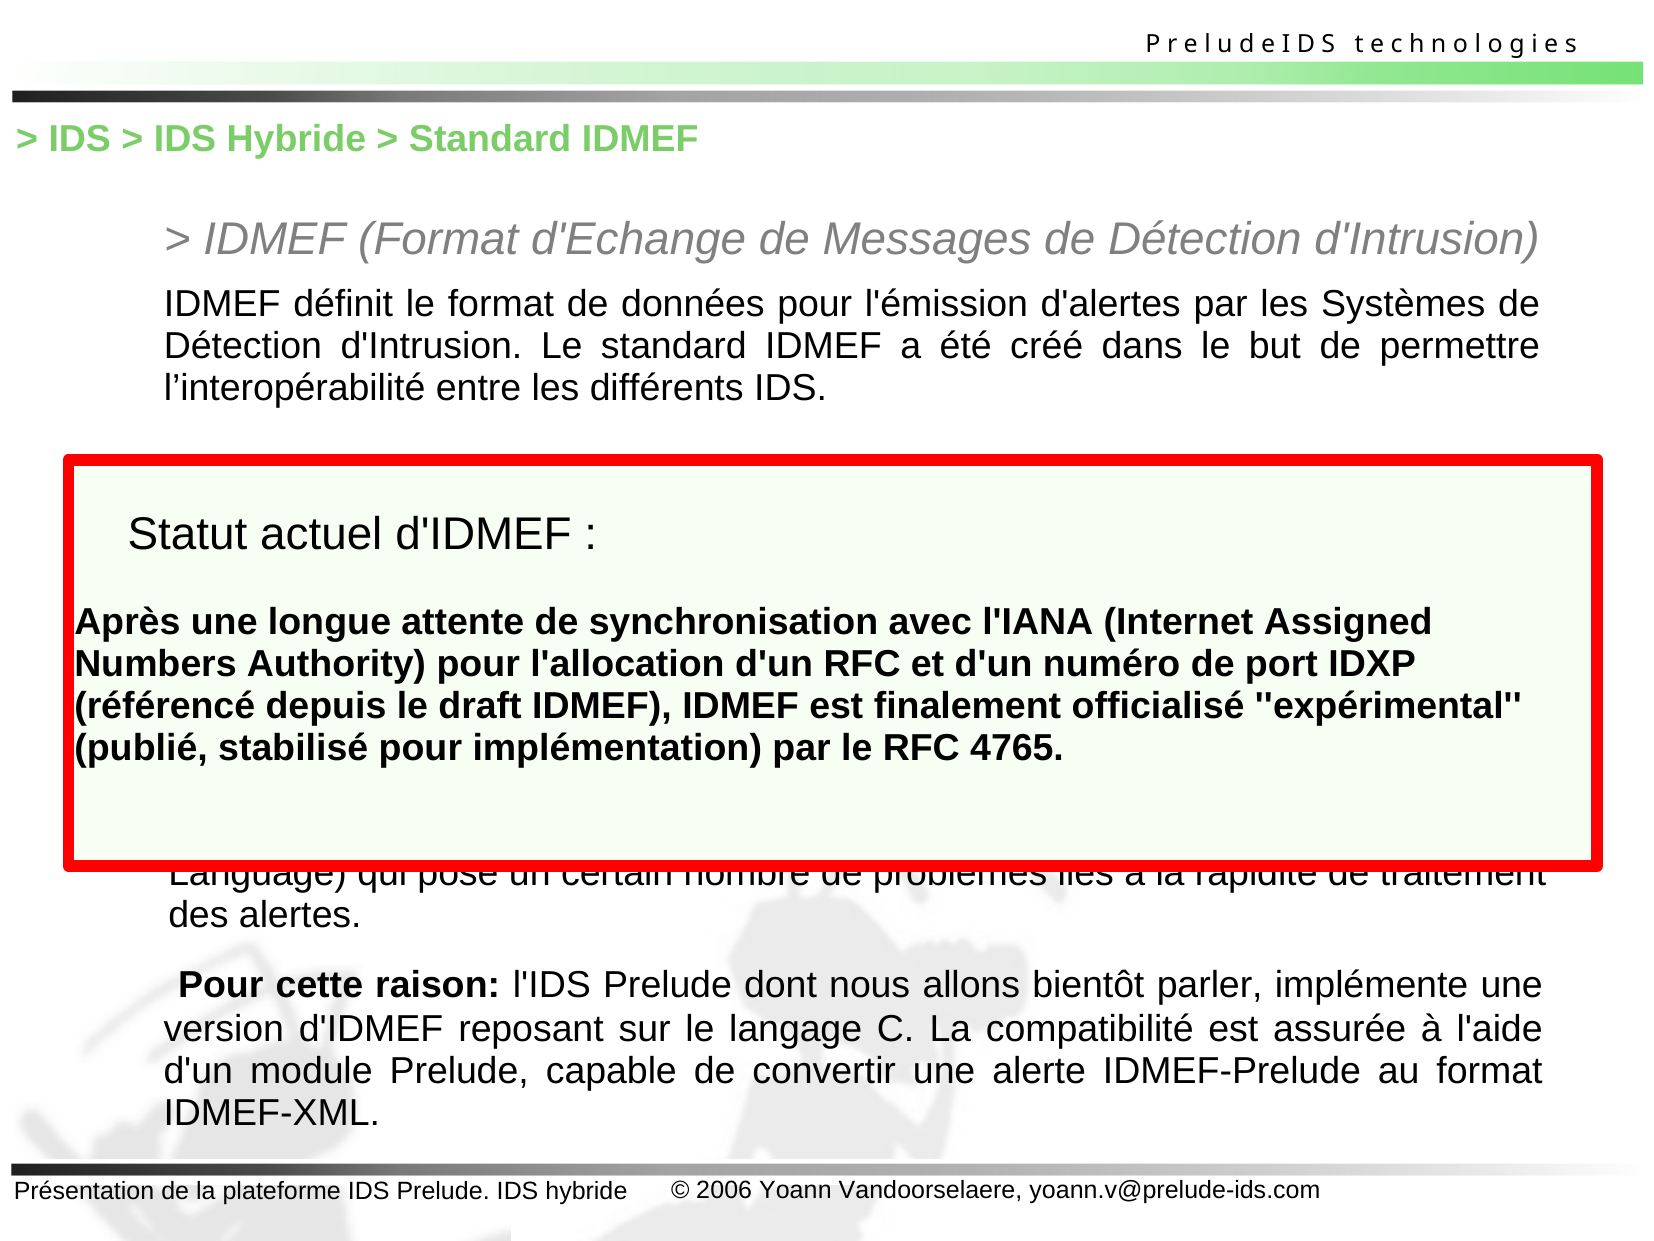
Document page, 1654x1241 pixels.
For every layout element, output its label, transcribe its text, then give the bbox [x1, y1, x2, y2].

text_box P r e l u d e I D S t e c h n o l o g i e s [1145, 25, 1640, 55]
text_box > IDS > IDS Hybride > Standard IDMEF [16, 117, 700, 166]
picture [0, 903, 1653, 1241]
text_box © 2006 Yoann Vandoorselaere, yoann.v@prelude-ids.com [670, 1175, 1323, 1207]
text_box > Inconvénient d'IDMEF IDMEF est basé sur le format de description de données XML (eXtensible Markup Language) qui pose un certain nombre de problèmes liés à la rapidité de traitement des alertes. [168, 872, 1551, 958]
text_box Statut actuel d'IDMEF : Après une longue attente de synchronisation avec l'IANA (Internet Assigned Numbers Authority) pour l'allocation d'un RFC et d'un numéro de port IDXP (référencé depuis le draft IDMEF), IDMEF est finalement officialisé ''expérimental'' (publié, stabilisé pour implémentation) par le RFC 4765. [68, 459, 1598, 866]
text_box > IDMEF (Format d'Echange de Messages de Détection d'Intrusion) IDMEF définit le format de données pour l'émission d'alertes par les Systèmes de Détection d'Intrusion. Le standard IDMEF a été créé dans le but de permettre l’interopérabilité entre les différents IDS. [164, 212, 1547, 454]
text_box Présentation de la plateforme IDS Prelude. IDS hybride [13, 1176, 659, 1208]
picture [0, 48, 1654, 122]
text_box Pour cette raison: l'IDS Prelude dont nous allons bientôt parler, implémente une version d'IDMEF reposant sur le langage C. La compatibilité est assurée à l'aide d'un module Prelude, capable de convertir une alerte IDMEF-Prelude au format IDMEF-XML. [163, 956, 1543, 1154]
